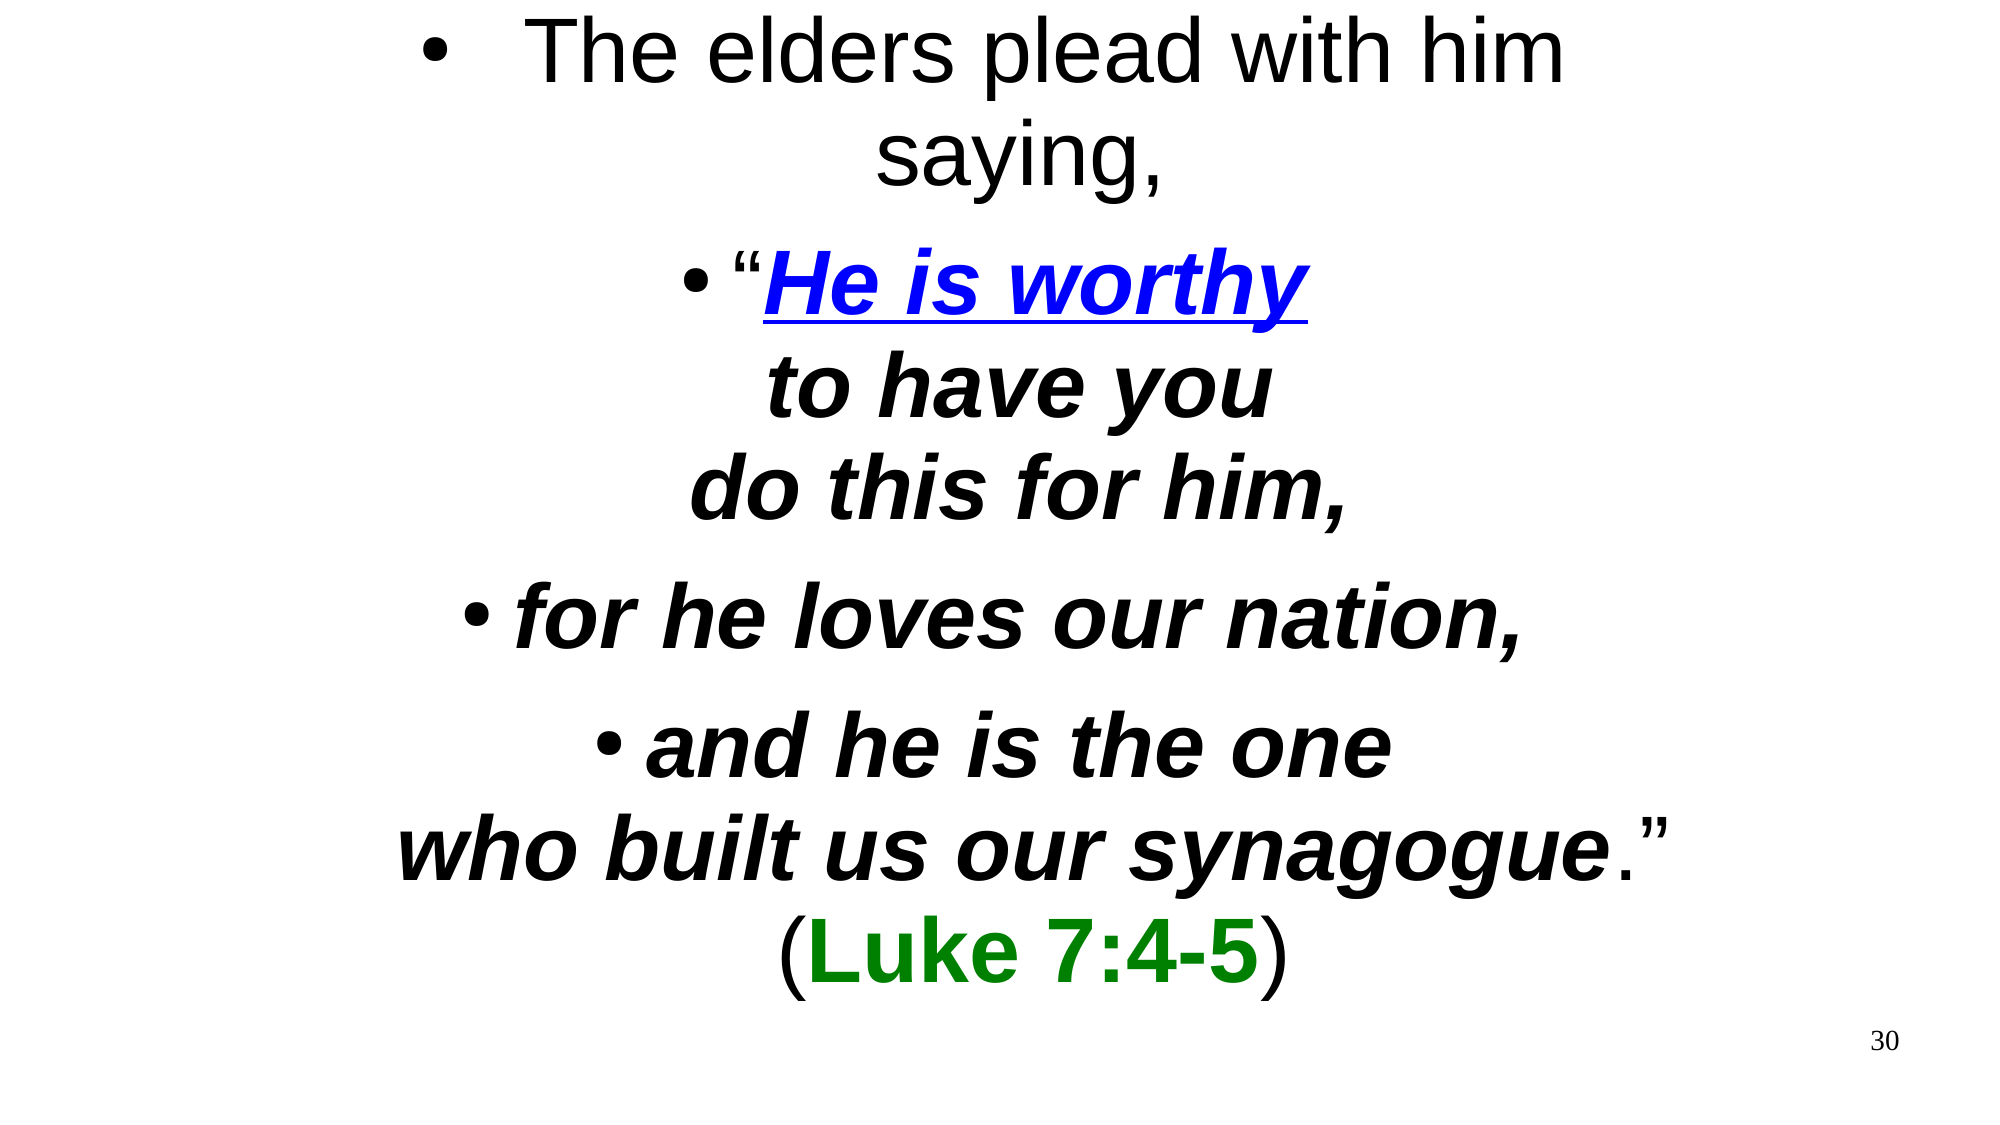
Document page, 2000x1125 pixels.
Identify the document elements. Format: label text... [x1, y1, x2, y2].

list The elders plead with him saying, “He is worthy to have you do this for him, for he loves our nation, and he is the one who built us our synagogue.” (Luke 7:4-5) [0, 0, 1996, 1123]
